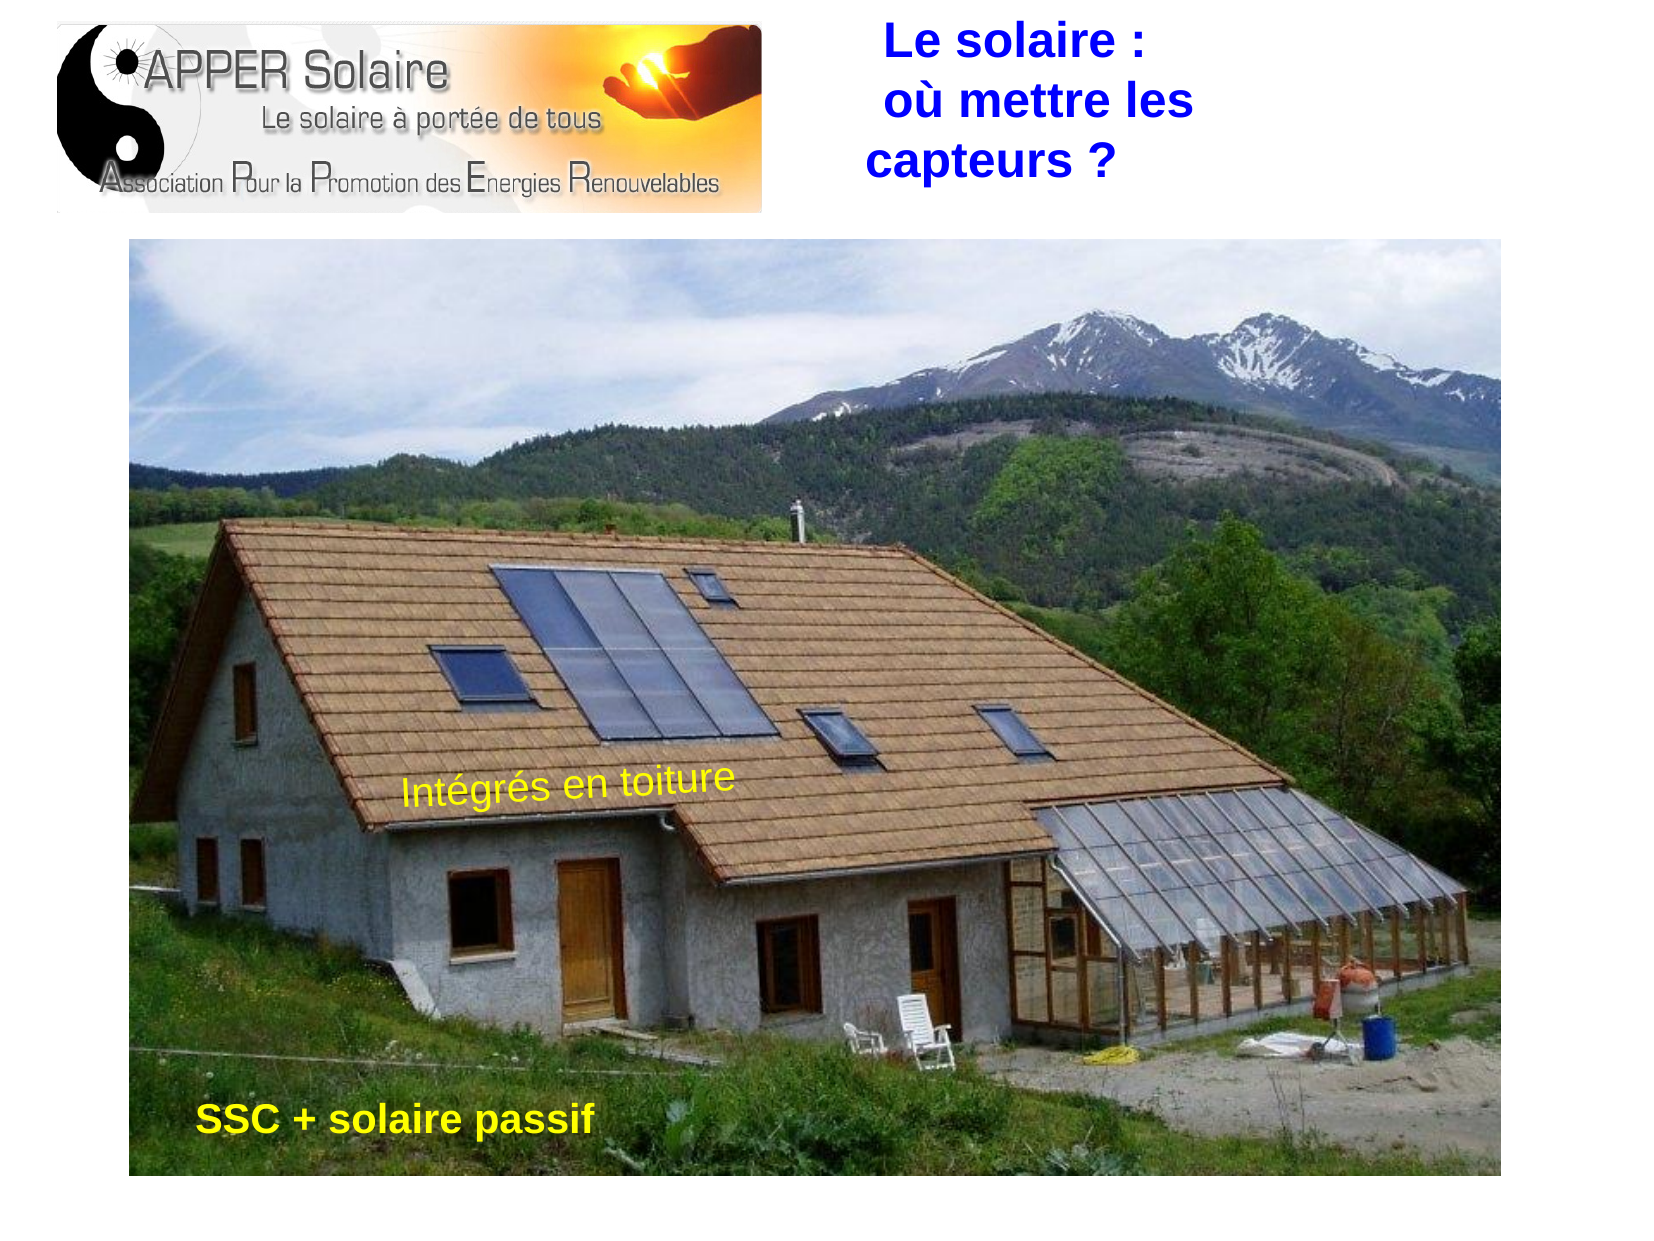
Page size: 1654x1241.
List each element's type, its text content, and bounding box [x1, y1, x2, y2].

picture [129, 239, 1501, 1176]
text_box SSC + solaire passif [165, 1080, 615, 1150]
text_box Le solaire : où mettre les capteurs ? [850, 53, 1465, 196]
picture [57, 21, 762, 213]
text_box Intégrés en toiture [368, 740, 753, 826]
